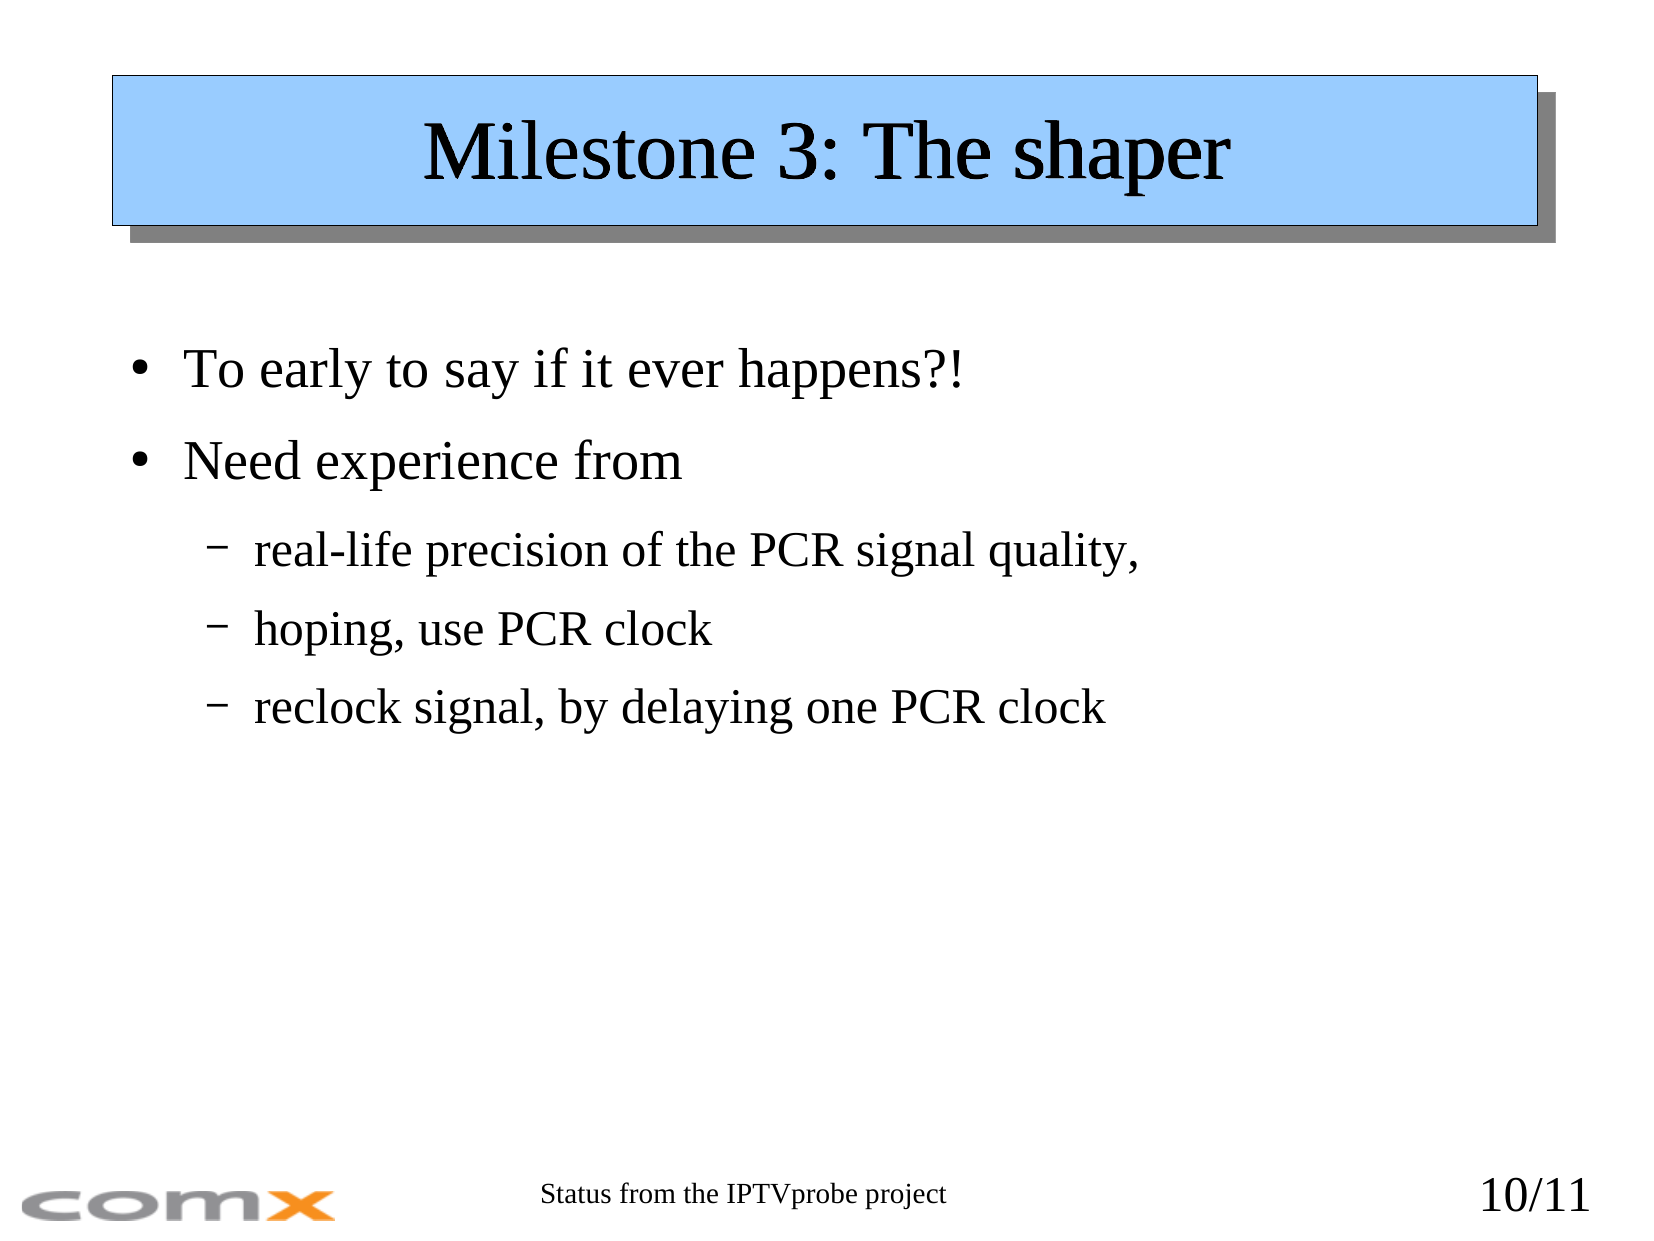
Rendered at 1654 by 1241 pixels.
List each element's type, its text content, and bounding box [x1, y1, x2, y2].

list To early to say if it ever happens?! Need experience from real-life precision of the PCR signal quality, hoping, use PCR clock reclock signal, by delaying one PCR clock [112, 337, 1538, 1126]
picture [21, 1191, 335, 1221]
title Milestone 3: The shaper [116, 75, 1538, 226]
